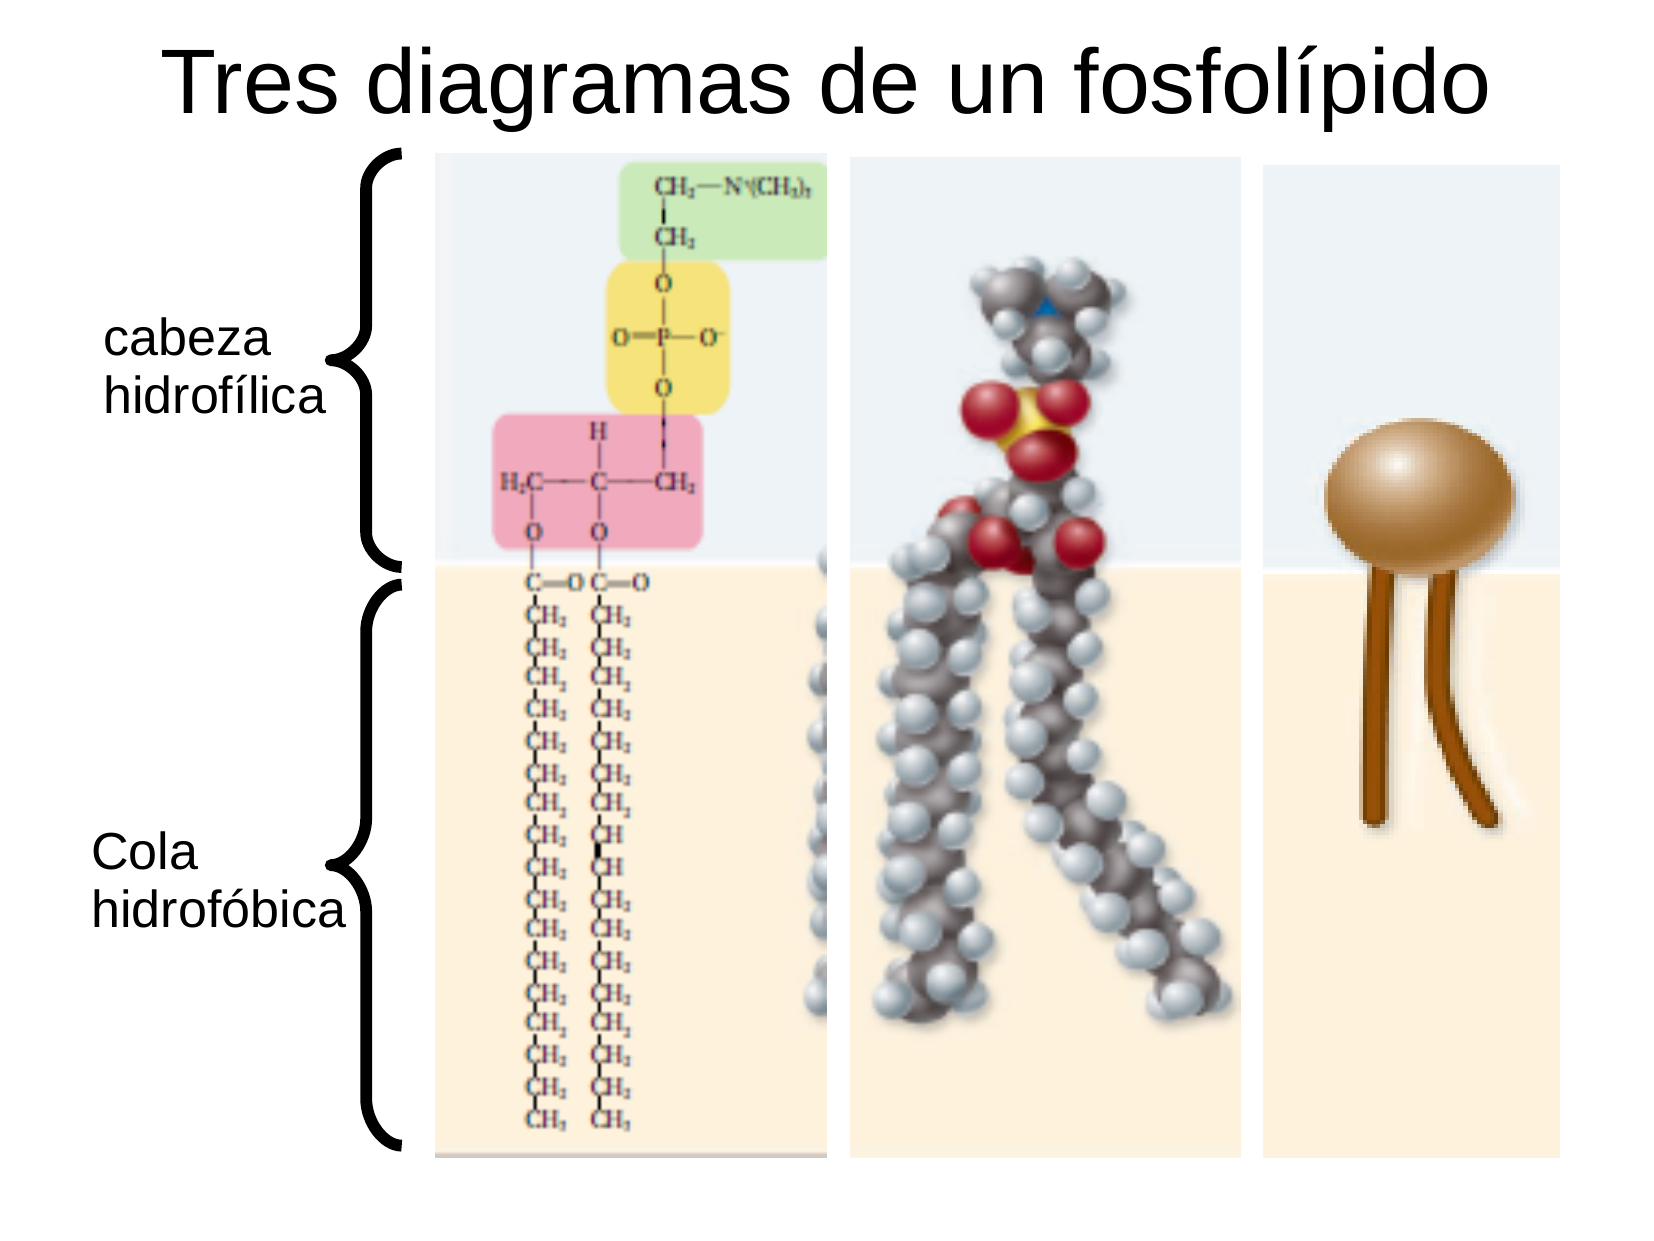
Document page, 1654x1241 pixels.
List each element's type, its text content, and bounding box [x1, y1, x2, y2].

picture [850, 157, 1241, 1158]
text_box cabeza hidrofílica [88, 301, 341, 432]
title Tres diagramas de un fosfolípido [82, 0, 1571, 186]
picture [1263, 165, 1560, 1158]
picture [435, 153, 827, 1158]
text_box Cola hidrofóbica [76, 815, 362, 945]
